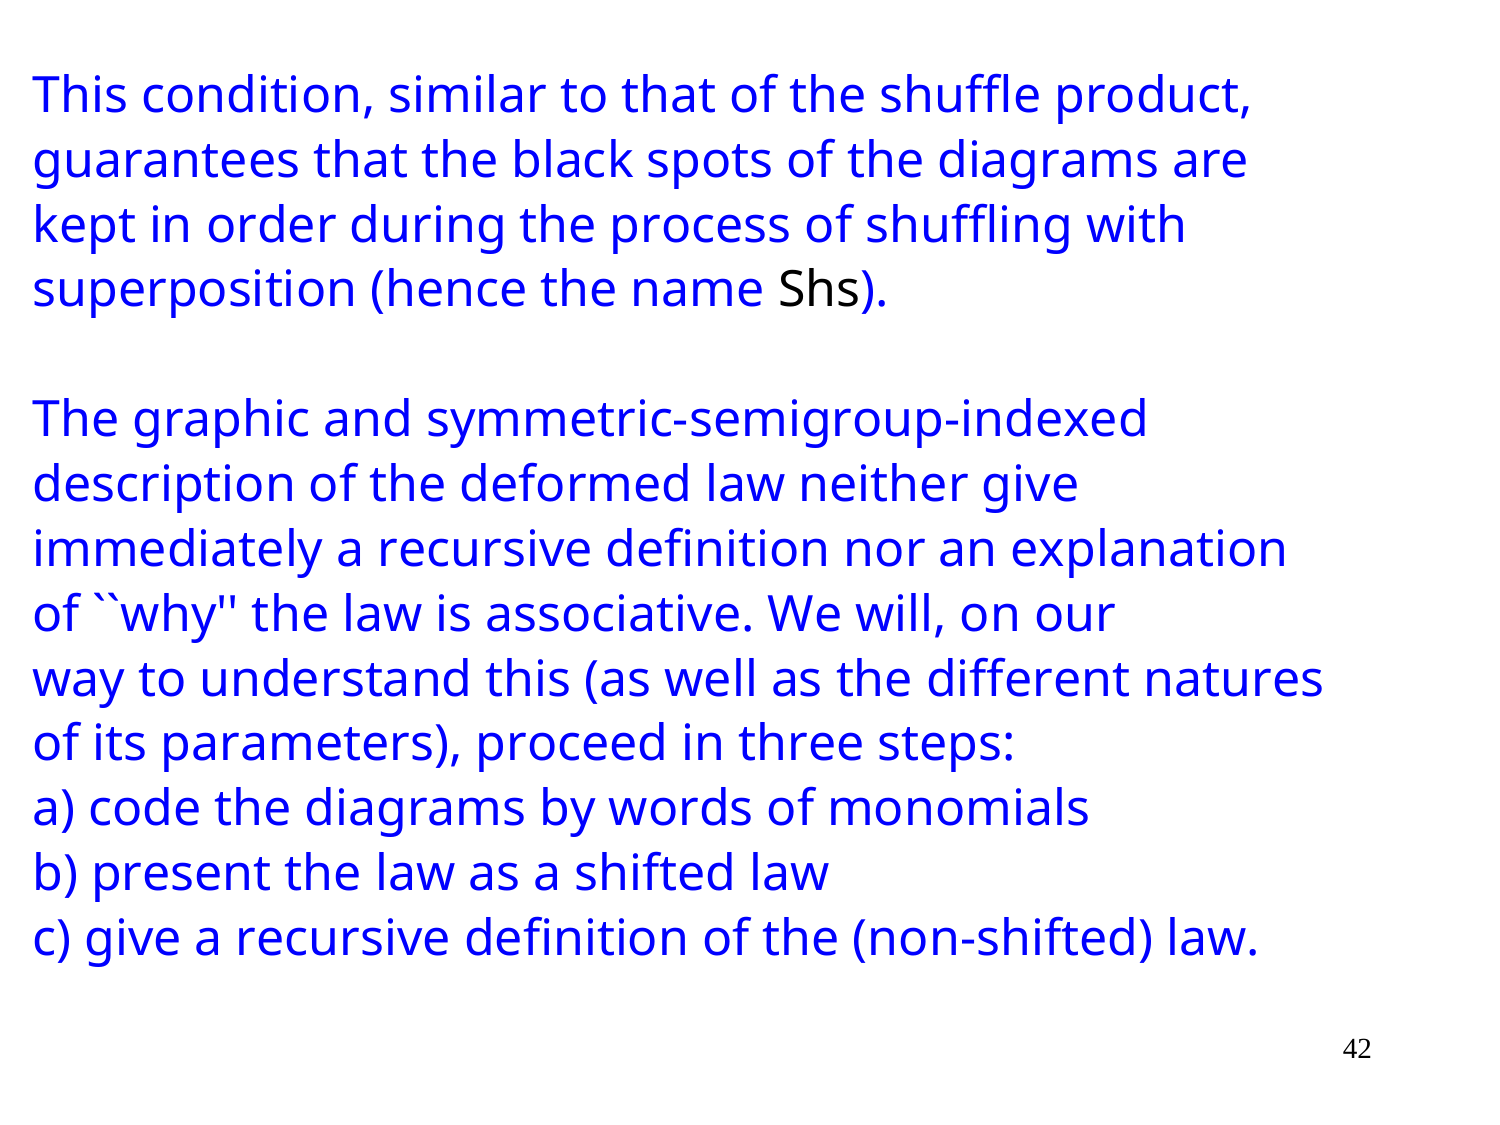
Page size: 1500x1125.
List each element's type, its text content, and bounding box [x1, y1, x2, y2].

text_box This condition, similar to that of the shuffle product, guarantees that the black spots of the diagrams are kept in order during the process of shuffling with superposition (hence the name Shs). The graphic and symmetric-semigroup-indexed description of the deformed law neither give immediately a recursive definition nor an explanation of ``why'' the law is associative. We will, on our way to understand this (as well as the different natures of its parameters), proceed in three steps: a) code the diagrams by words of monomials b) present the law as a shifted law c) give a recursive definition of the (non-shifted) law. [17, 53, 1466, 930]
